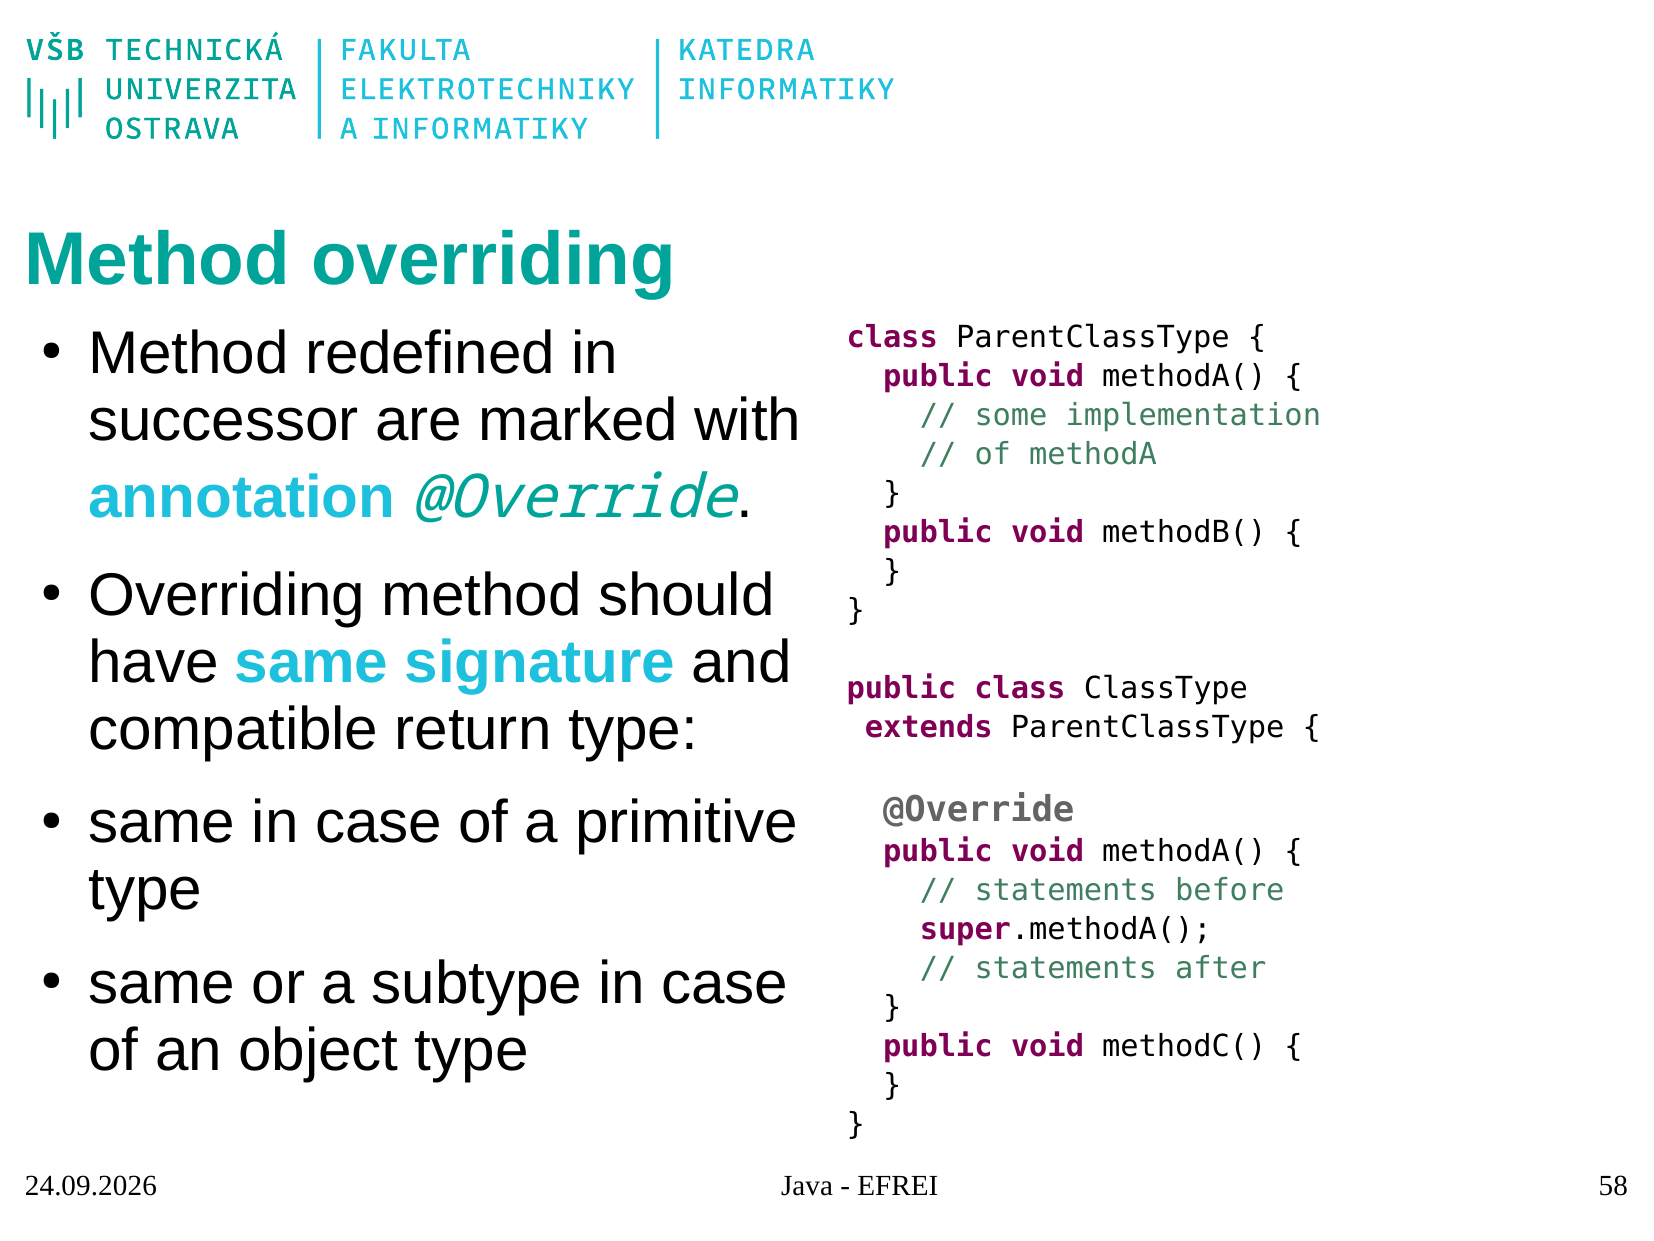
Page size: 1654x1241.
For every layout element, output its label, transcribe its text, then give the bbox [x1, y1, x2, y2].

title Method overriding [24, 169, 1629, 300]
list Method redefined in successor are marked with annotation @Override. Overriding method should have same signature and compatible return type: same in case of a primitive type same or a subtype in case of an object type [24, 318, 808, 1146]
list class ParentClassType { public void methodA() { // some implementation // of methodA } public void methodB() { } } public class ClassType extends ParentClassType { @Override public void methodA() { // statements before super.methodA(); // statements after } public void methodC() { } } [846, 318, 1630, 1146]
picture [26, 31, 894, 139]
